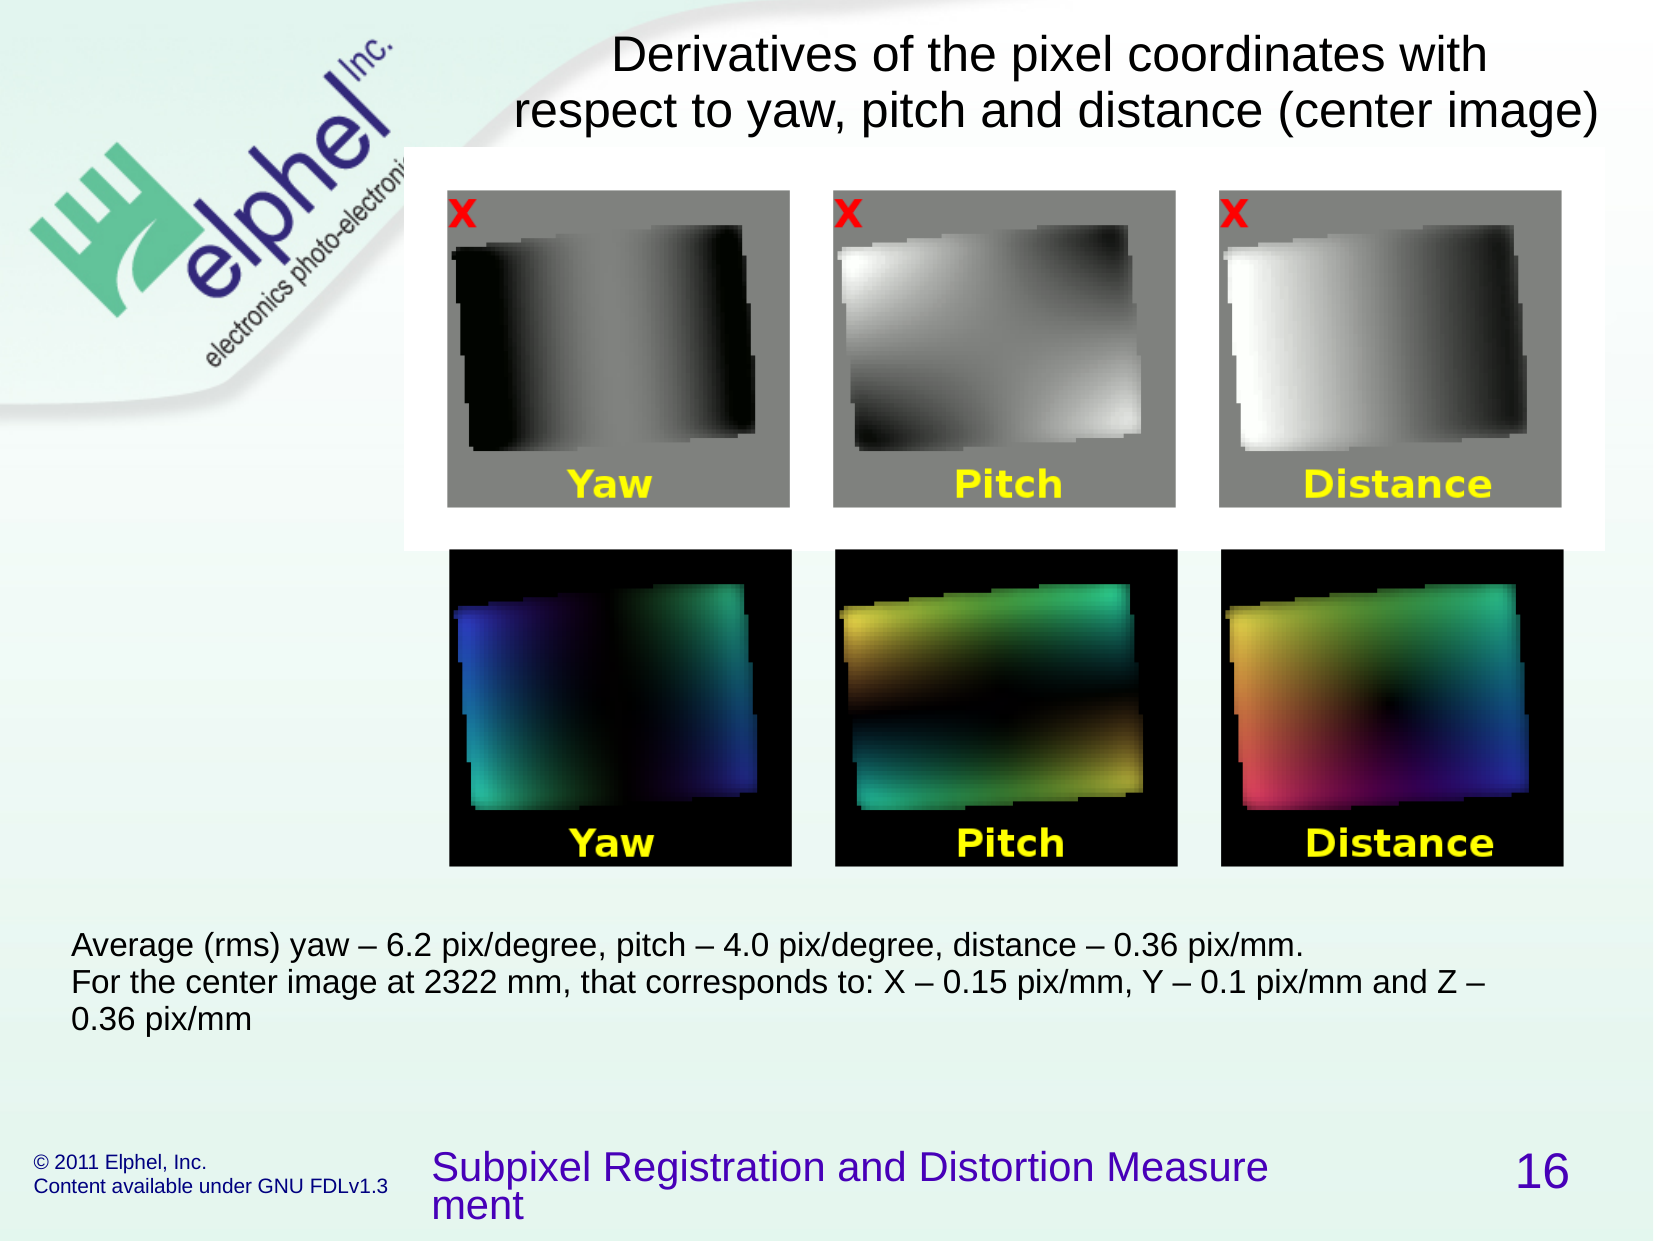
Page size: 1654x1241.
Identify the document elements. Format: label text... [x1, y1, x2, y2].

title Derivatives of the pixel coordinates with respect to yaw, pitch and distance (center image) [468, 0, 1632, 169]
text_box Average (rms) yaw – 6.2 pix/degree, pitch – 4.0 pix/degree, distance – 0.36 pix/mm. For the center image at 2322 mm, that corresponds to: X – 0.15 pix/mm, Y – 0.1 pix/mm and Z – 0.36 pix/mm [56, 918, 1557, 1088]
picture [0, 0, 1654, 1241]
